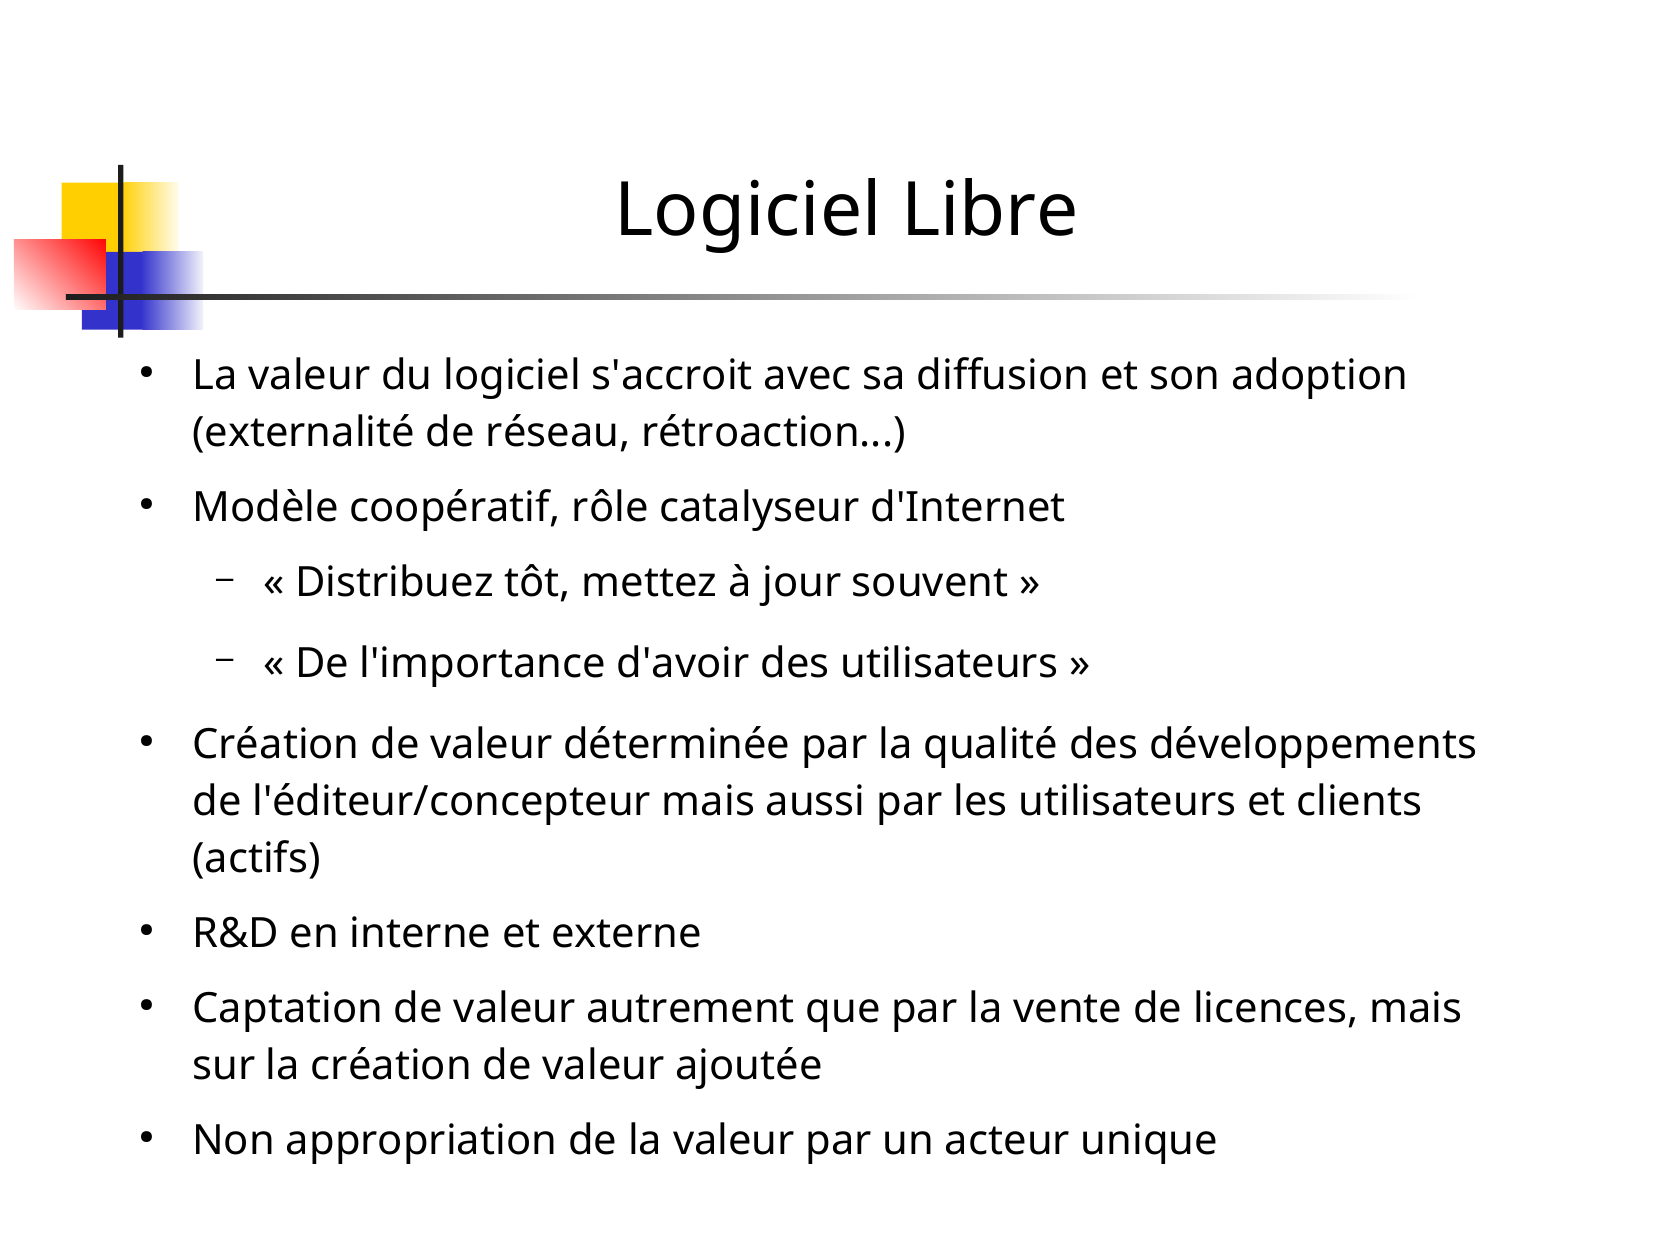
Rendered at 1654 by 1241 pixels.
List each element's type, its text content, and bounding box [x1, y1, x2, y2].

title Logiciel Libre [121, 110, 1534, 303]
list La valeur du logiciel s'accroit avec sa diffusion et son adoption (externalité de réseau, rétroaction...) Modèle coopératif, rôle catalyseur d'Internet « Distribuez tôt, mettez à jour souvent » « De l'importance d'avoir des utilisateurs » Création de valeur déterminée par la qualité des développements de l'éditeur/concepteur mais aussi par les utilisateurs et clients (actifs) R&D en interne et externe Captation de valeur autrement que par la vente de licences, mais sur la création de valeur ajoutée Non appropriation de la valeur par un acteur unique [121, 344, 1534, 1127]
